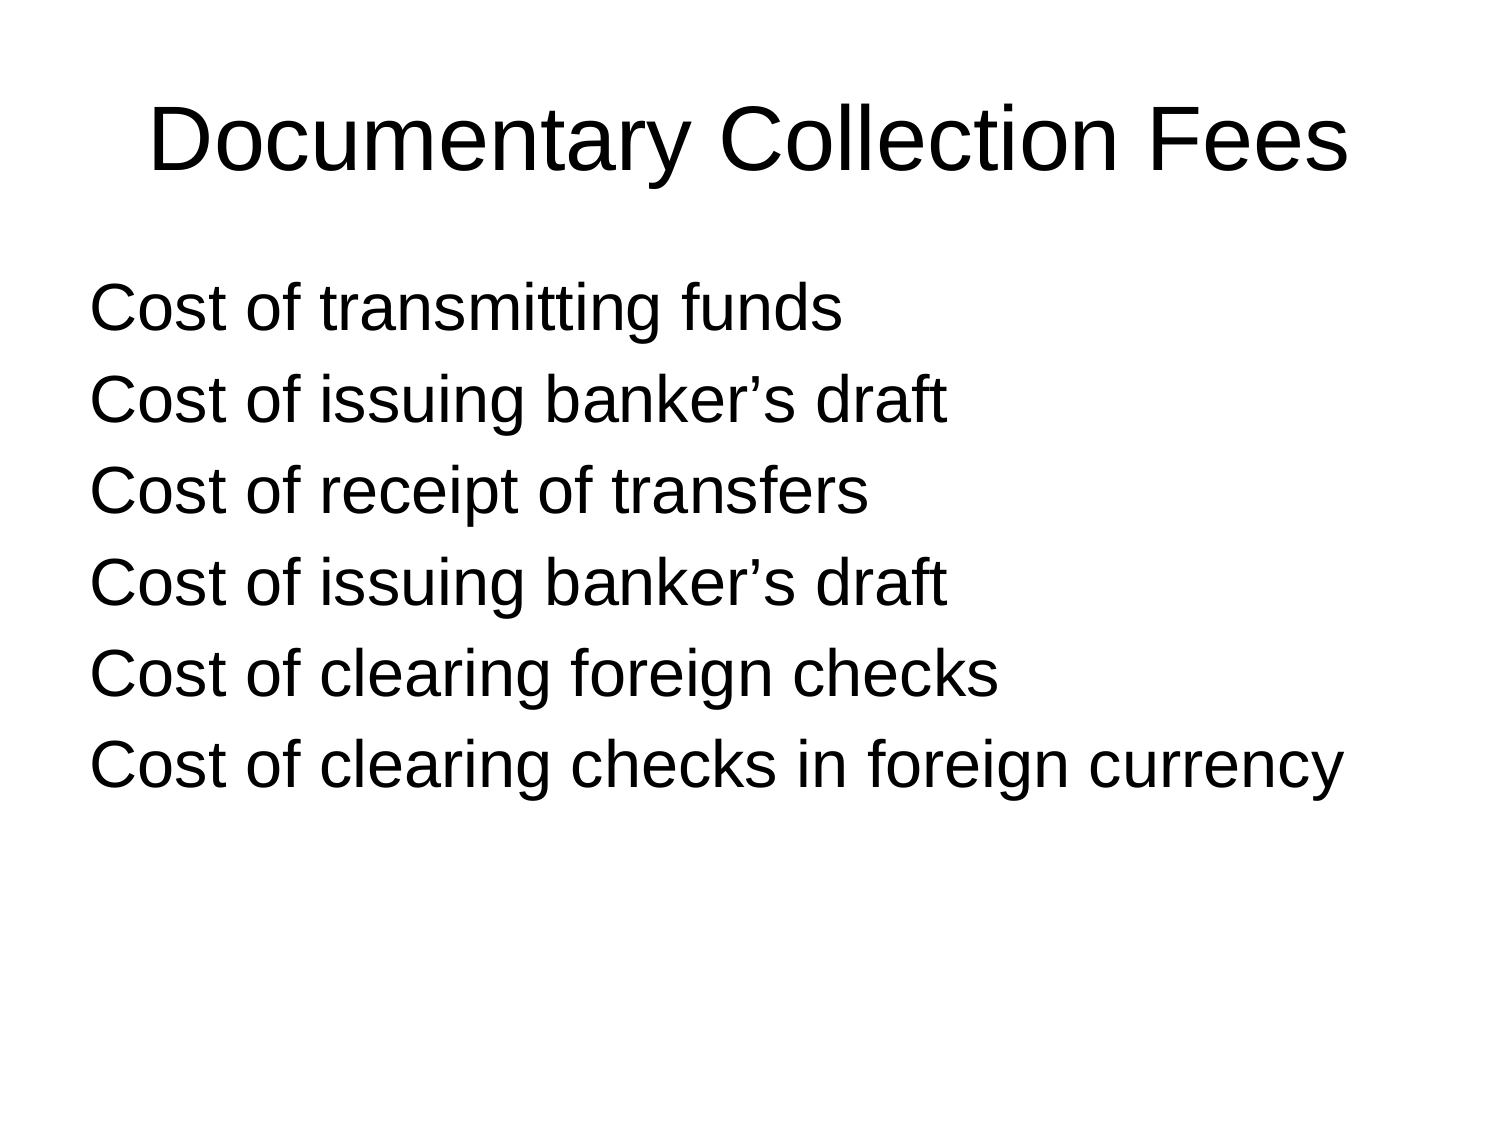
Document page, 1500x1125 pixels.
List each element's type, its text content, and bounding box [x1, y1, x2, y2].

list Cost of transmitting funds Cost of issuing banker’s draft Cost of receipt of transfers Cost of issuing banker’s draft Cost of clearing foreign checks Cost of clearing checks in foreign currency [75, 262, 1426, 1006]
title Documentary Collection Fees [75, 45, 1426, 233]
